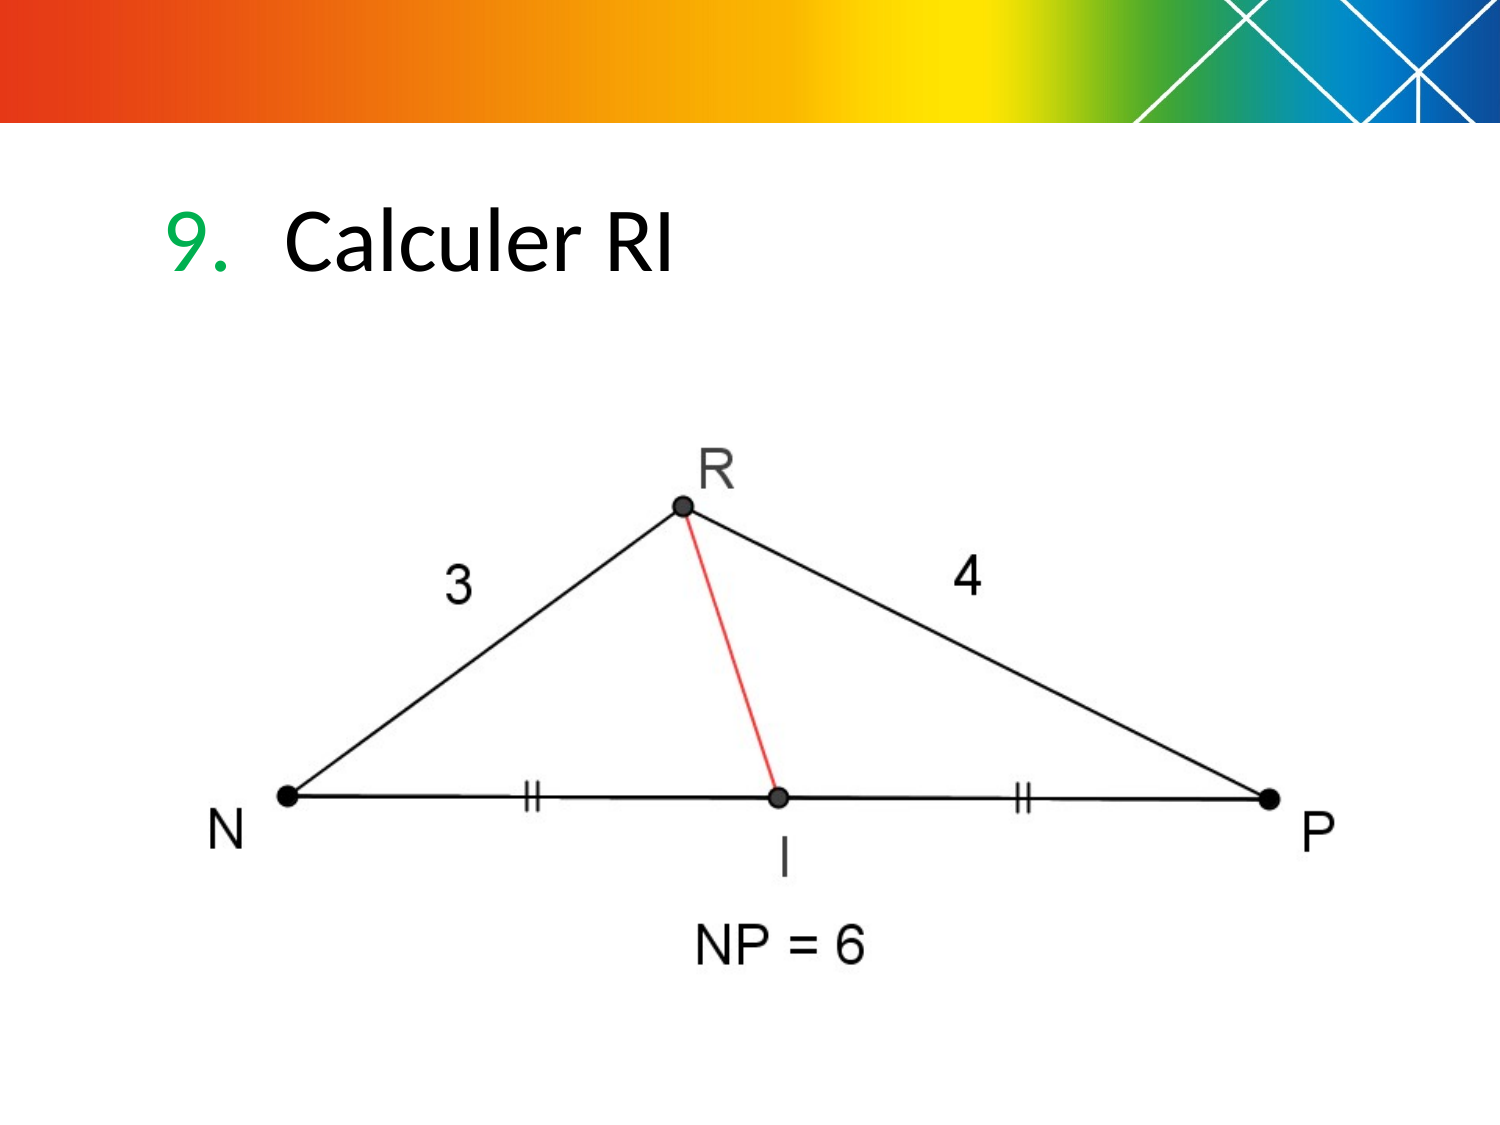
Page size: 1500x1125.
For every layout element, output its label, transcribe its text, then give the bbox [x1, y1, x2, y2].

picture [159, 373, 1372, 993]
picture [0, 0, 1359, 123]
picture [1340, 0, 1500, 123]
title Calculer RI [147, 163, 1426, 305]
